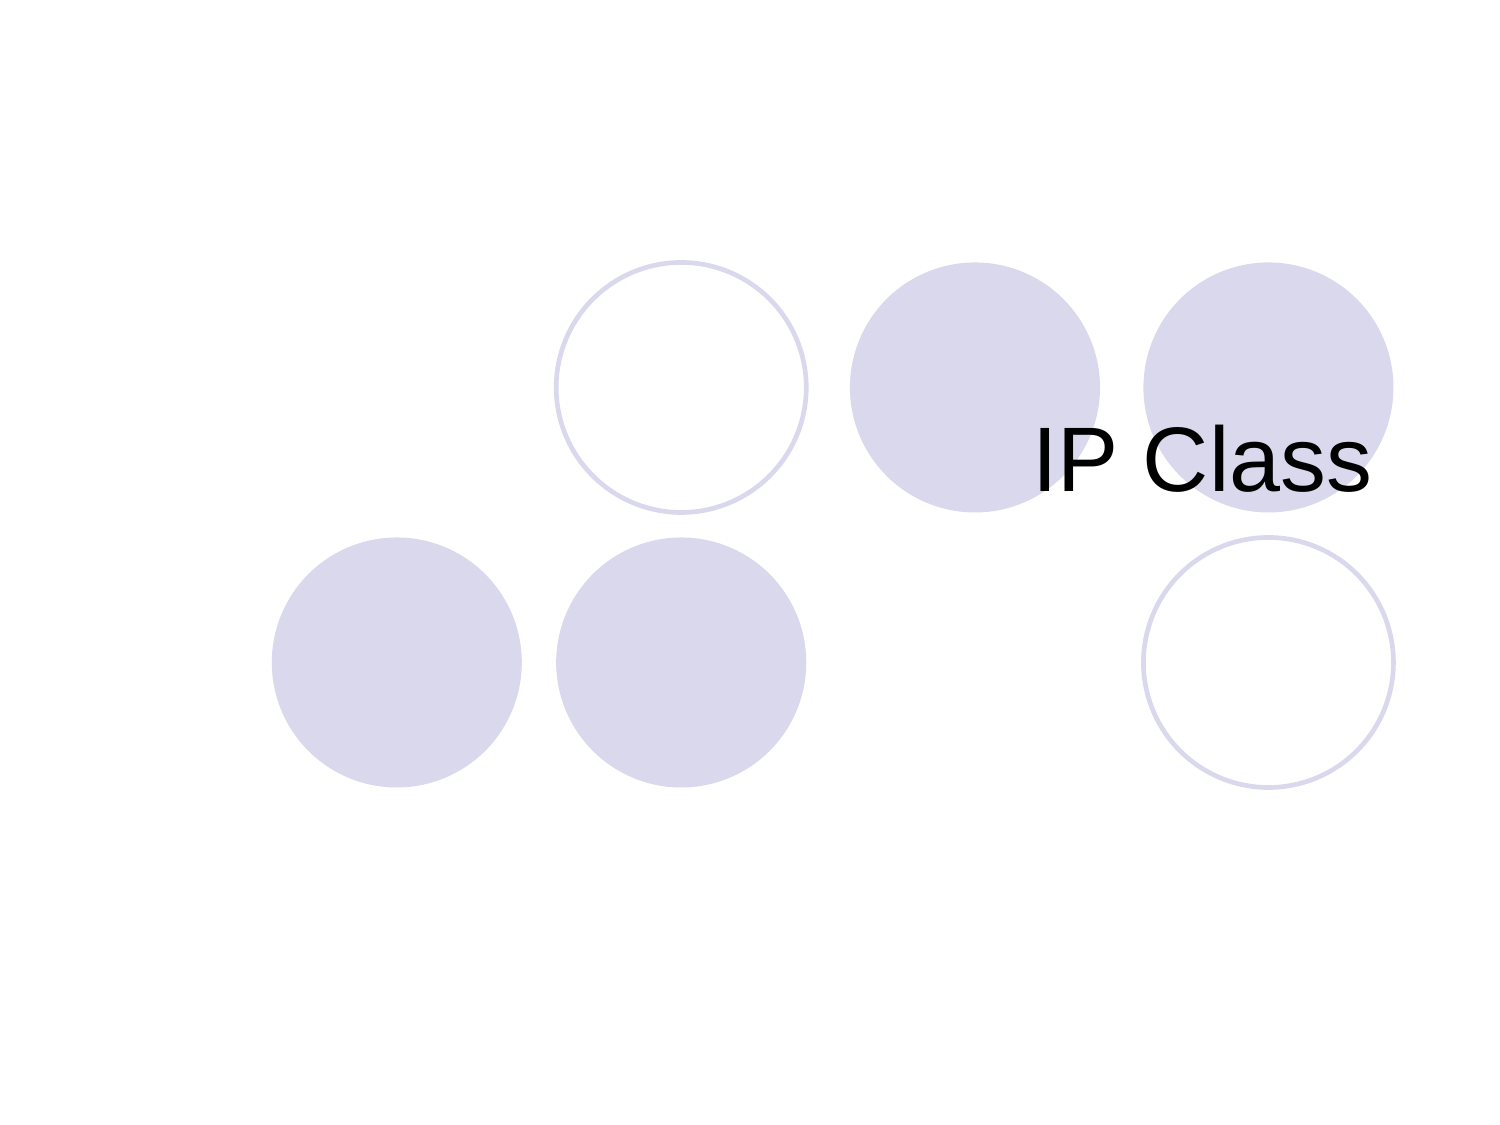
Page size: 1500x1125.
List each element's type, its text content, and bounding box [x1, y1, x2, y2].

title IP Class [112, 199, 1388, 518]
